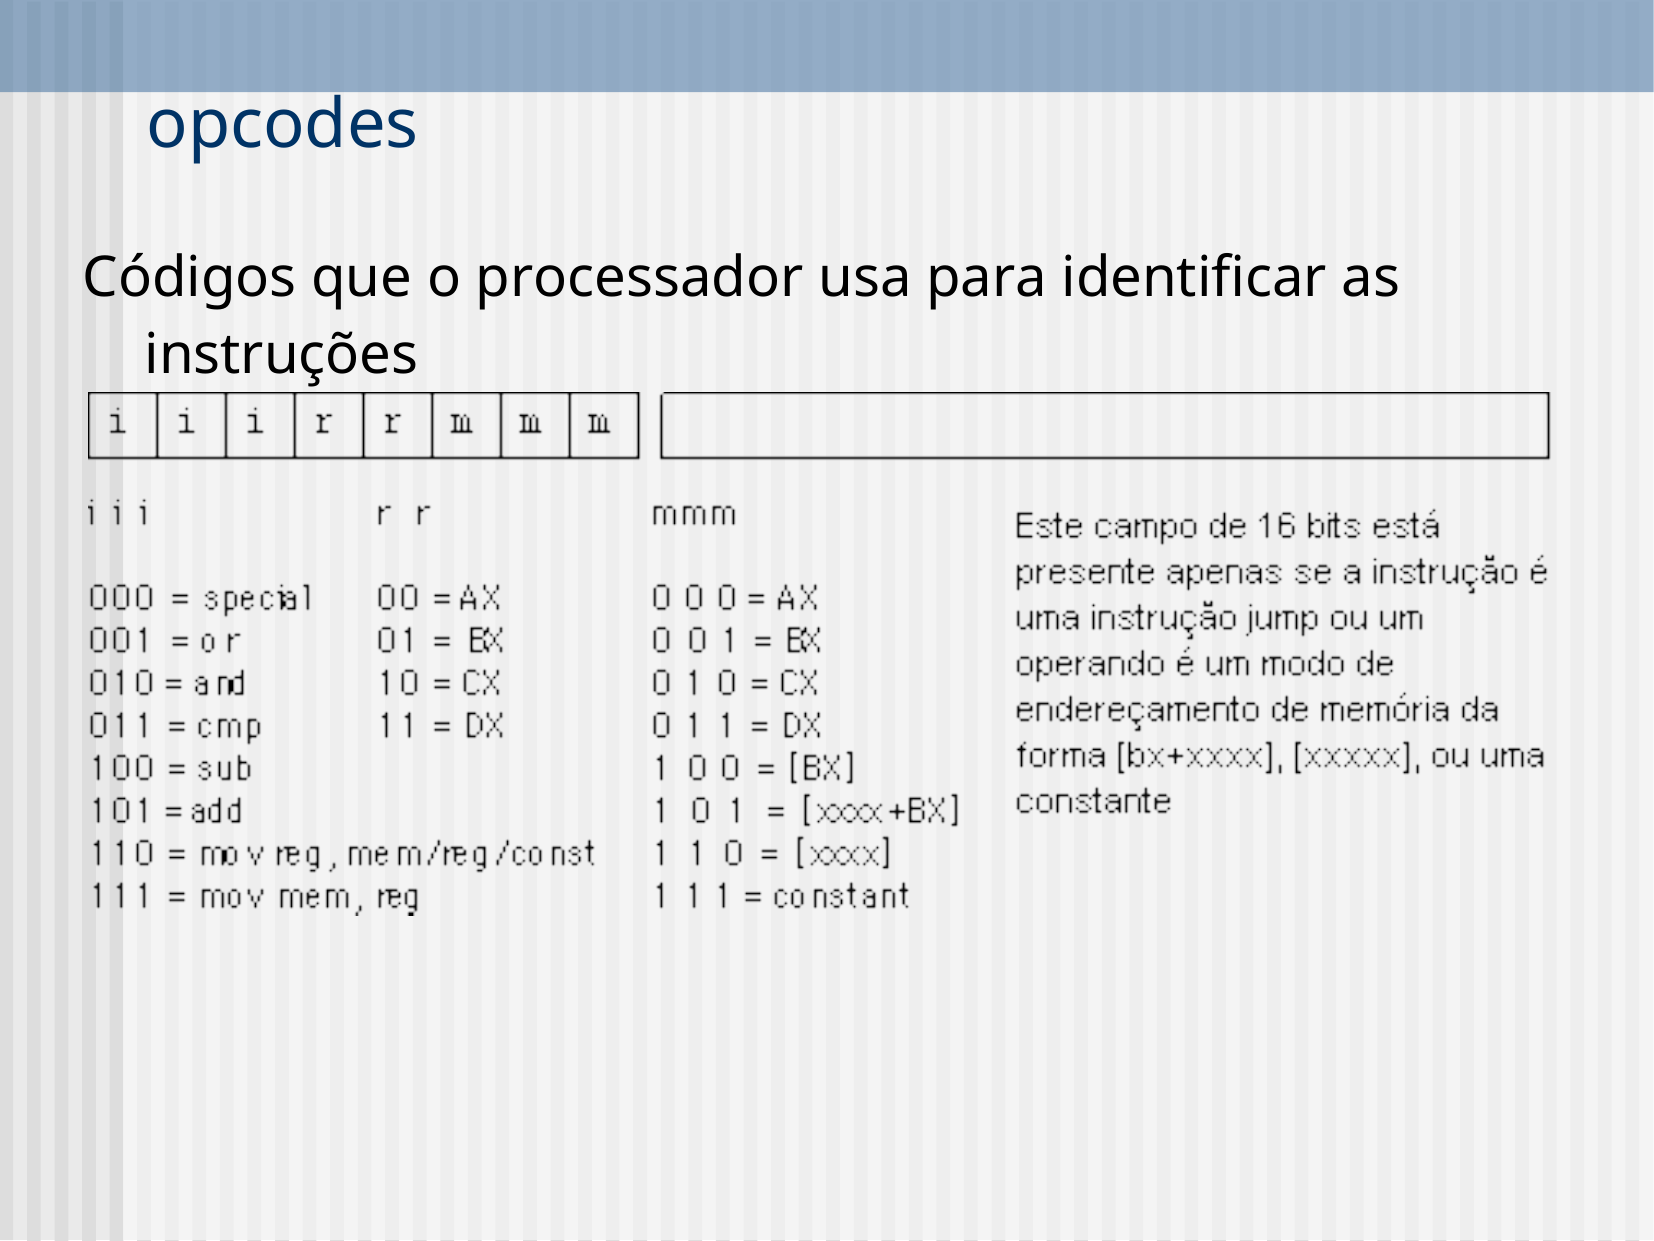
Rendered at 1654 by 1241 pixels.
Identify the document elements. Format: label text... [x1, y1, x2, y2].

picture [88, 392, 1571, 916]
list Códigos que o processador usa para identificar as instruções [82, 236, 1571, 1094]
title opcodes [146, 36, 1536, 204]
